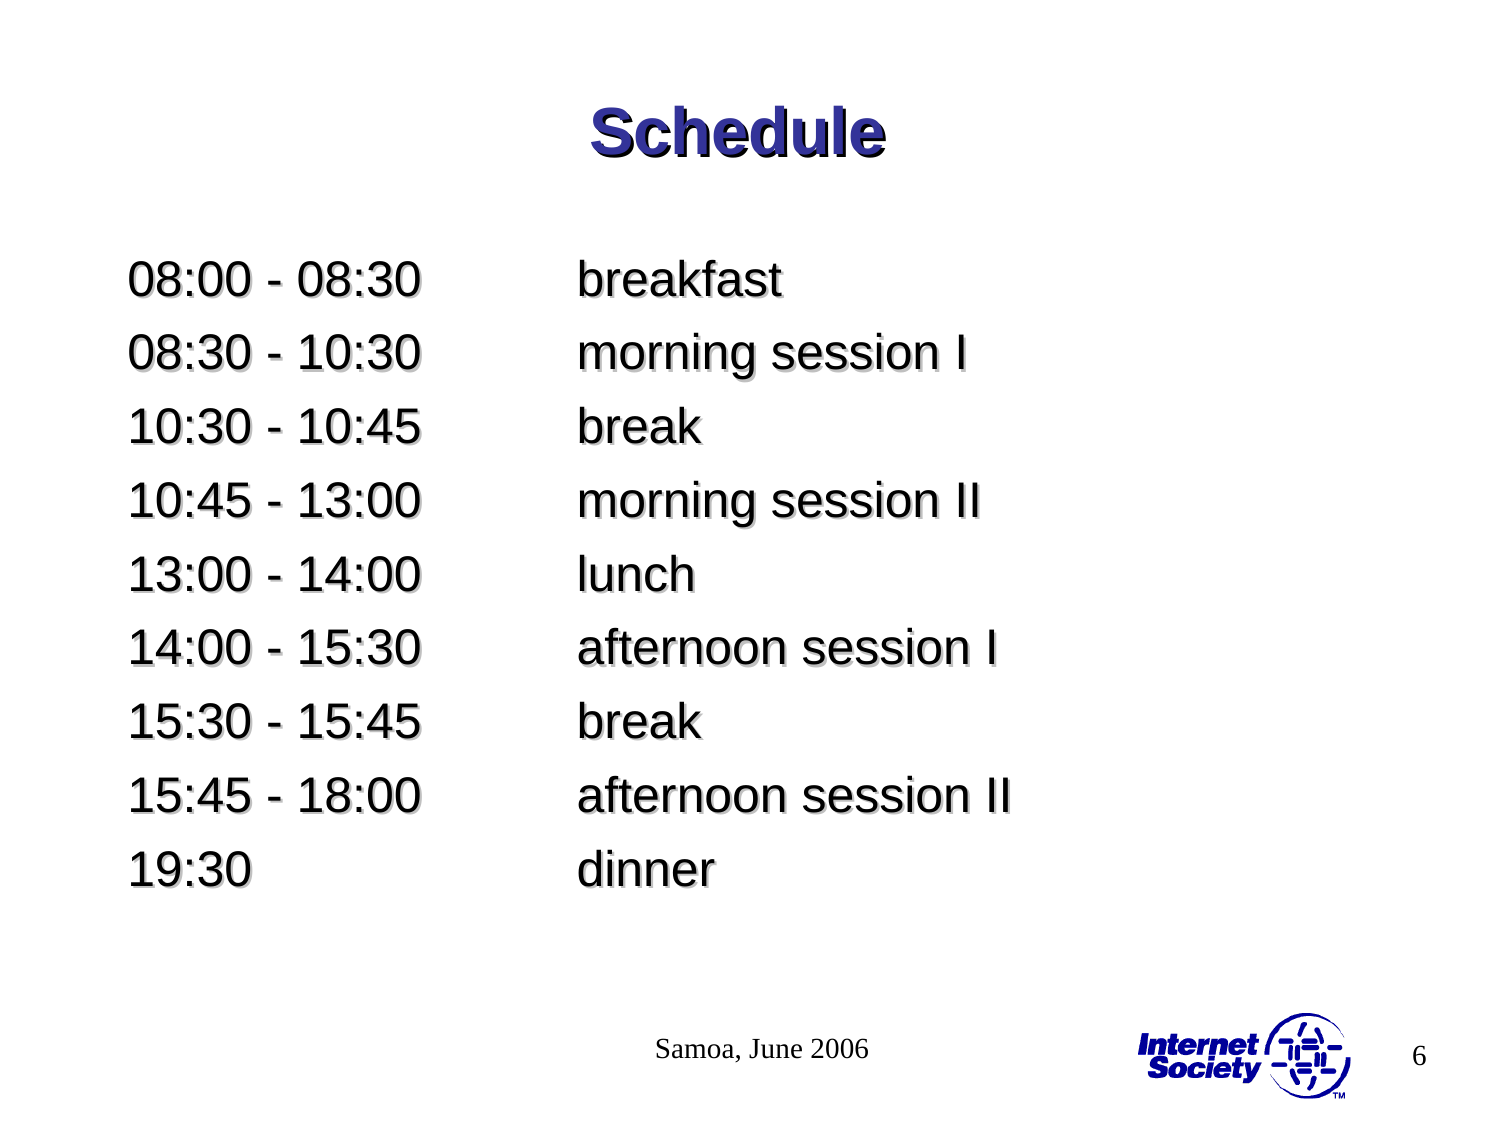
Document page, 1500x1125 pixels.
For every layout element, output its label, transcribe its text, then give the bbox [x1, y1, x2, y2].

picture [1137, 1012, 1351, 1099]
list 08:00 - 08:30 breakfast 08:30 - 10:30 morning session I 10:30 - 10:45 break 10:45 - 13:00 morning session II 13:00 - 14:00 lunch 14:00 - 15:30 afternoon session I 15:30 - 15:45 break 15:45 - 18:00 afternoon session II 19:30 dinner [112, 237, 1388, 976]
title Schedule [99, 37, 1375, 225]
